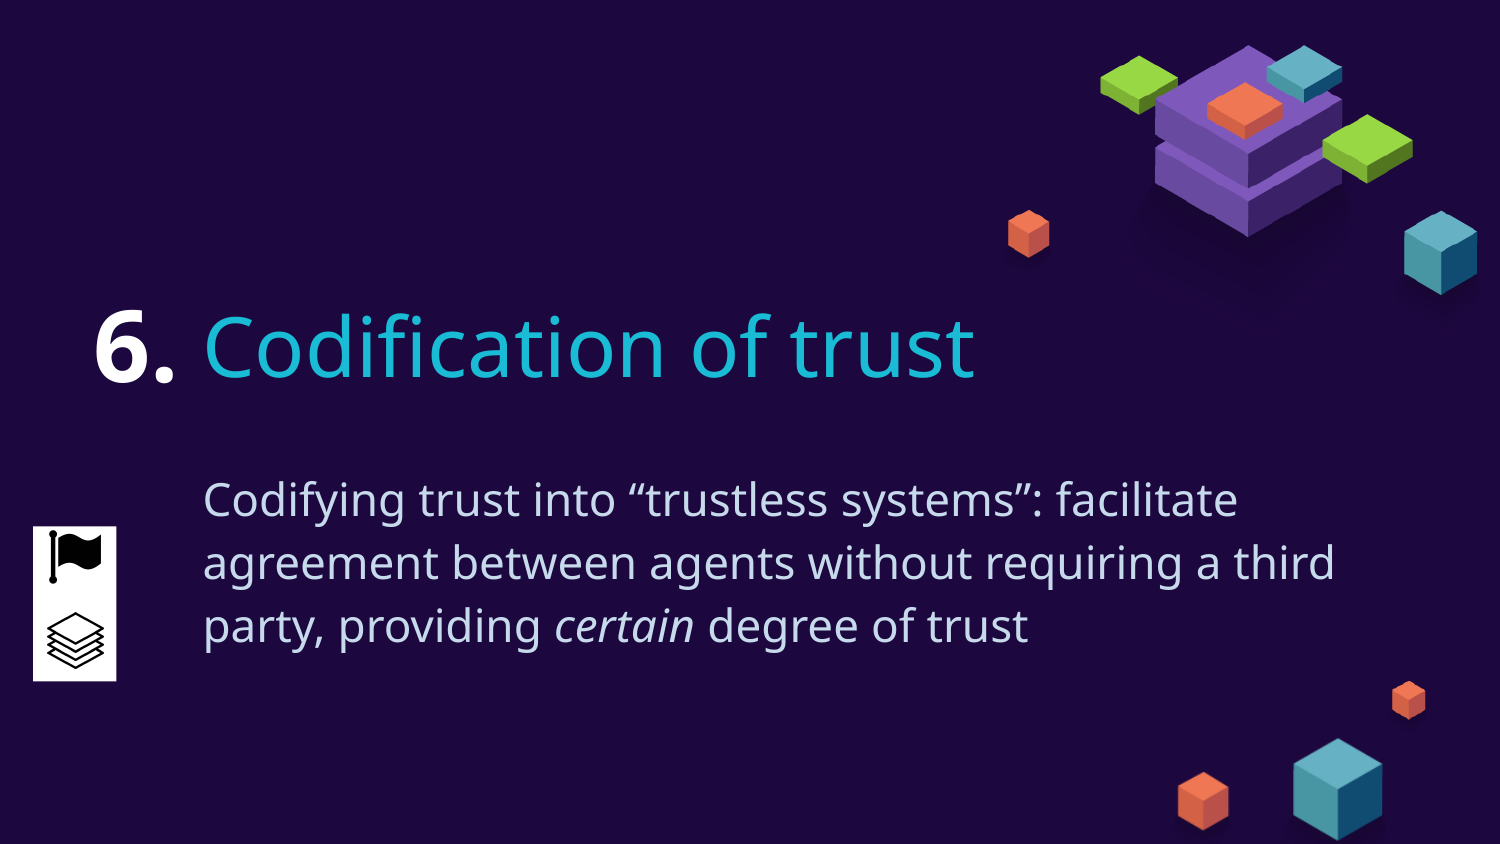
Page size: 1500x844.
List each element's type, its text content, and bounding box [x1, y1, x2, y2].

picture [47, 529, 104, 586]
picture [957, 36, 1500, 364]
picture [1148, 649, 1449, 844]
subtitle Codifying trust into “trustless systems”: facilitate agreement between agents without requiring a third party, providing certain degree of trust [187, 446, 1436, 576]
picture [47, 612, 104, 669]
text_box [33, 526, 117, 682]
title Codification of trust [307, 218, 1113, 410]
text_box 6. [0, 196, 307, 488]
